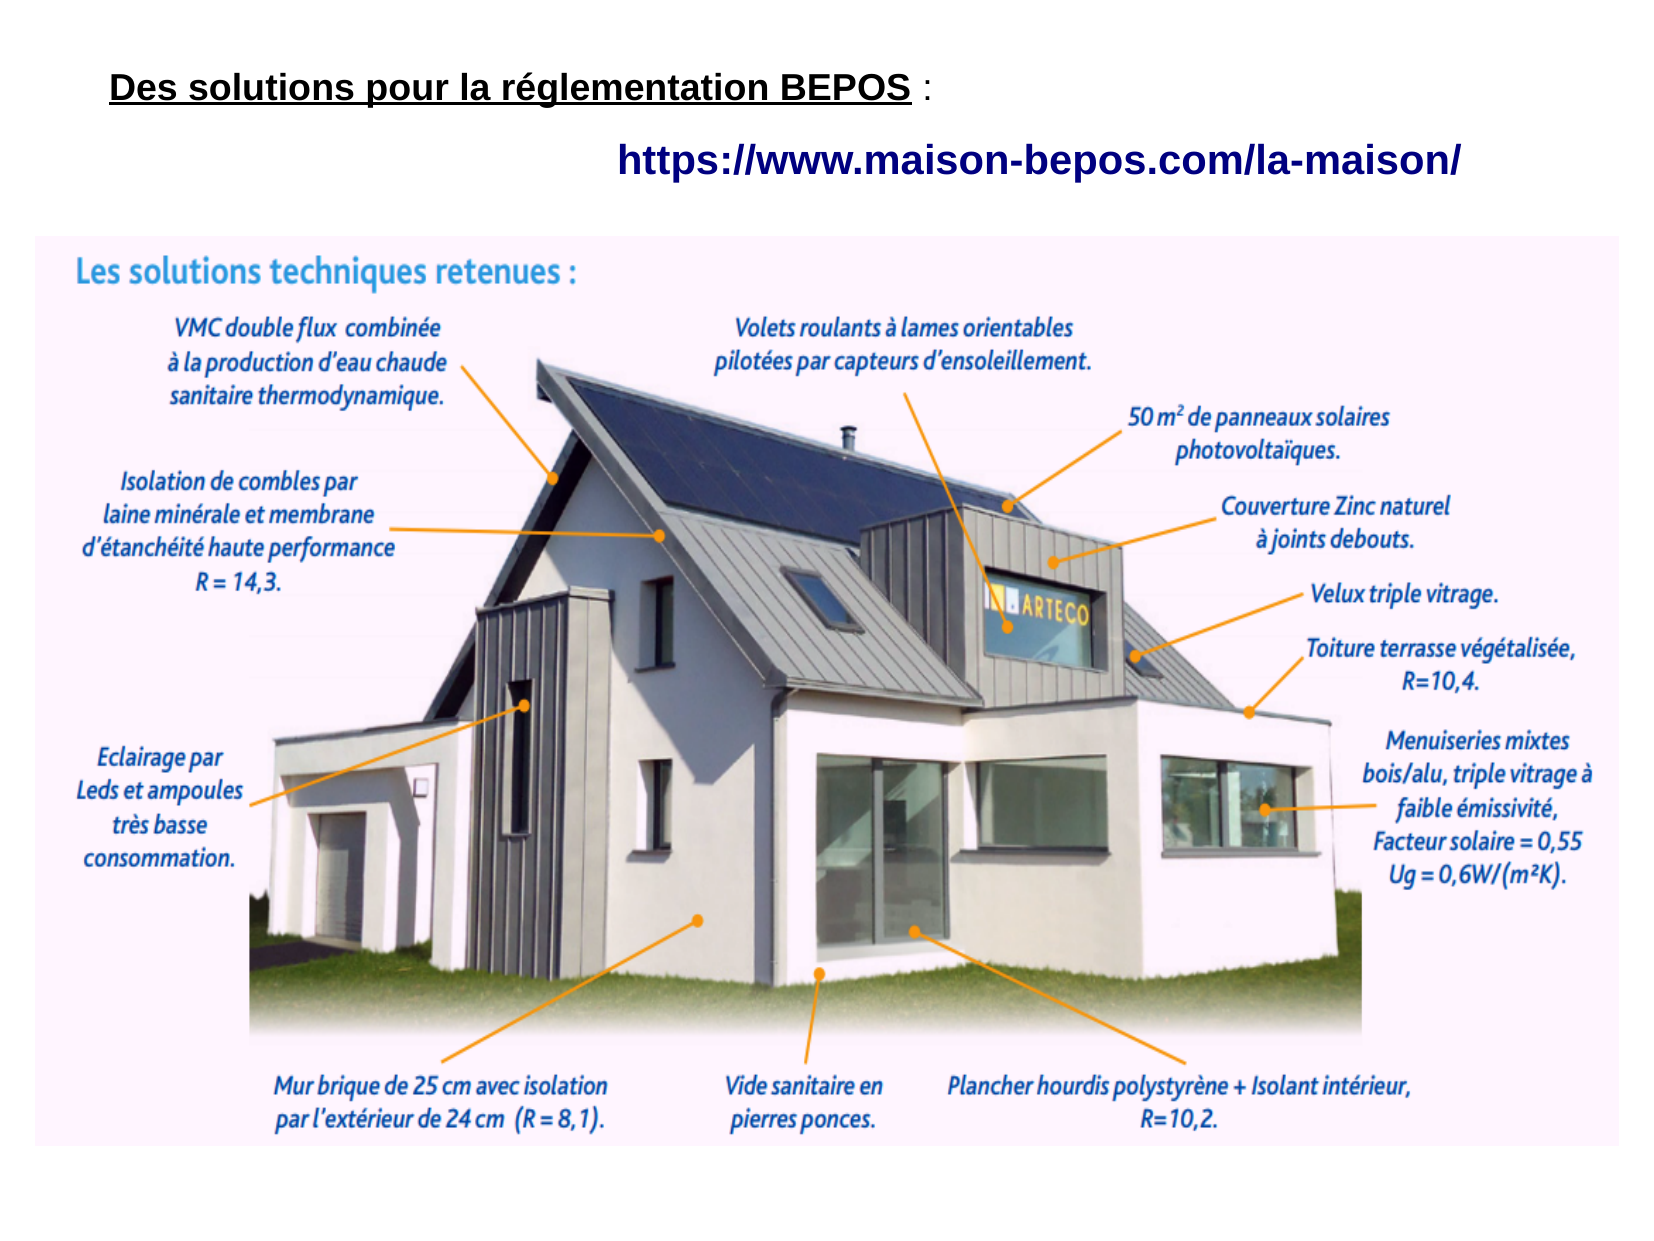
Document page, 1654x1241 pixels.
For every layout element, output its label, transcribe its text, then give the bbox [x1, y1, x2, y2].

picture [35, 236, 1619, 1146]
text_box https://www.maison-bepos.com/la-maison/ [602, 129, 1571, 192]
text_box Des solutions pour la réglementation BEPOS : [94, 59, 1477, 116]
